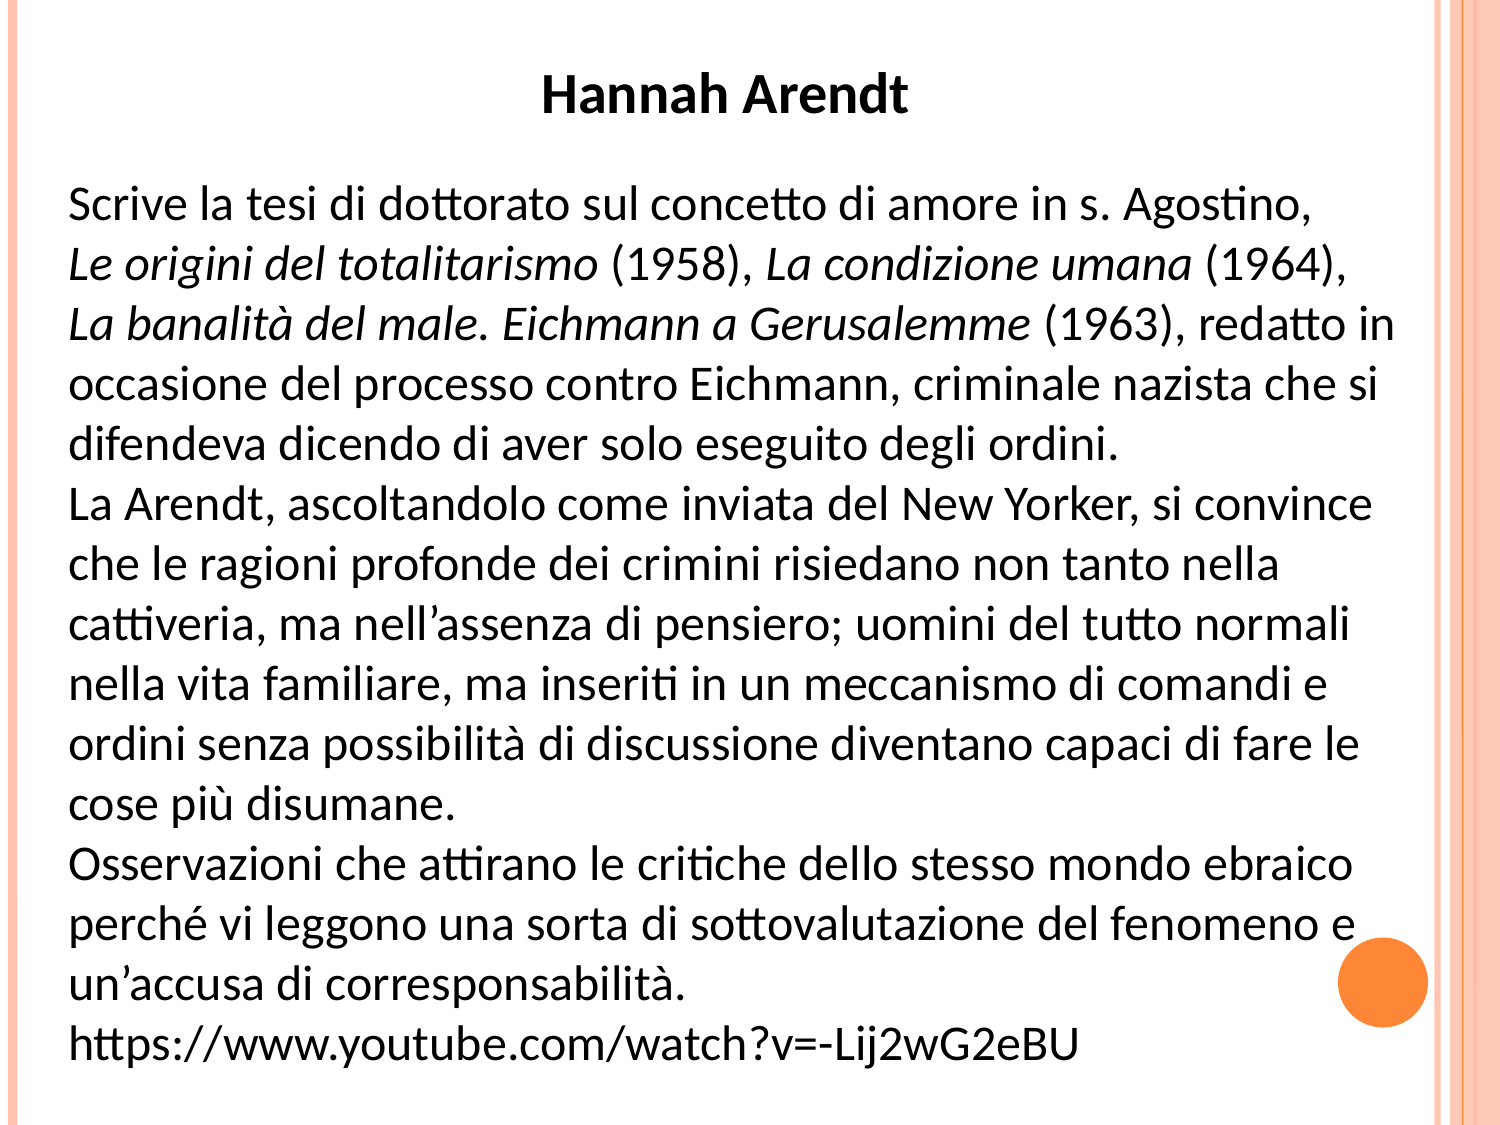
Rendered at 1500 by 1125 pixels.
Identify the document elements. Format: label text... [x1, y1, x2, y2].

text_box Hannah Arendt Scrive la tesi di dottorato sul concetto di amore in s. Agostino, Le origini del totalitarismo (1958), La condizione umana (1964), La banalità del male. Eichmann a Gerusalemme (1963), redatto in occasione del processo contro Eichmann, criminale nazista che si difendeva dicendo di aver solo eseguito degli ordini. La Arendt, ascoltandolo come inviata del New Yorker, si convince che le ragioni profonde dei crimini risiedano non tanto nella cattiveria, ma nell’assenza di pensiero; uomini del tutto normali nella vita familiare, ma inseriti in un meccanismo di comandi e ordini senza possibilità di discussione diventano capaci di fare le cose più disumane. Osservazioni che attirano le critiche dello stesso mondo ebraico perché vi leggono una sorta di sottovalutazione del fenomeno e un’accusa di corresponsabilità. https://www.youtube.com/watch?v=-Lij2wG2eBU [53, 47, 1424, 1125]
